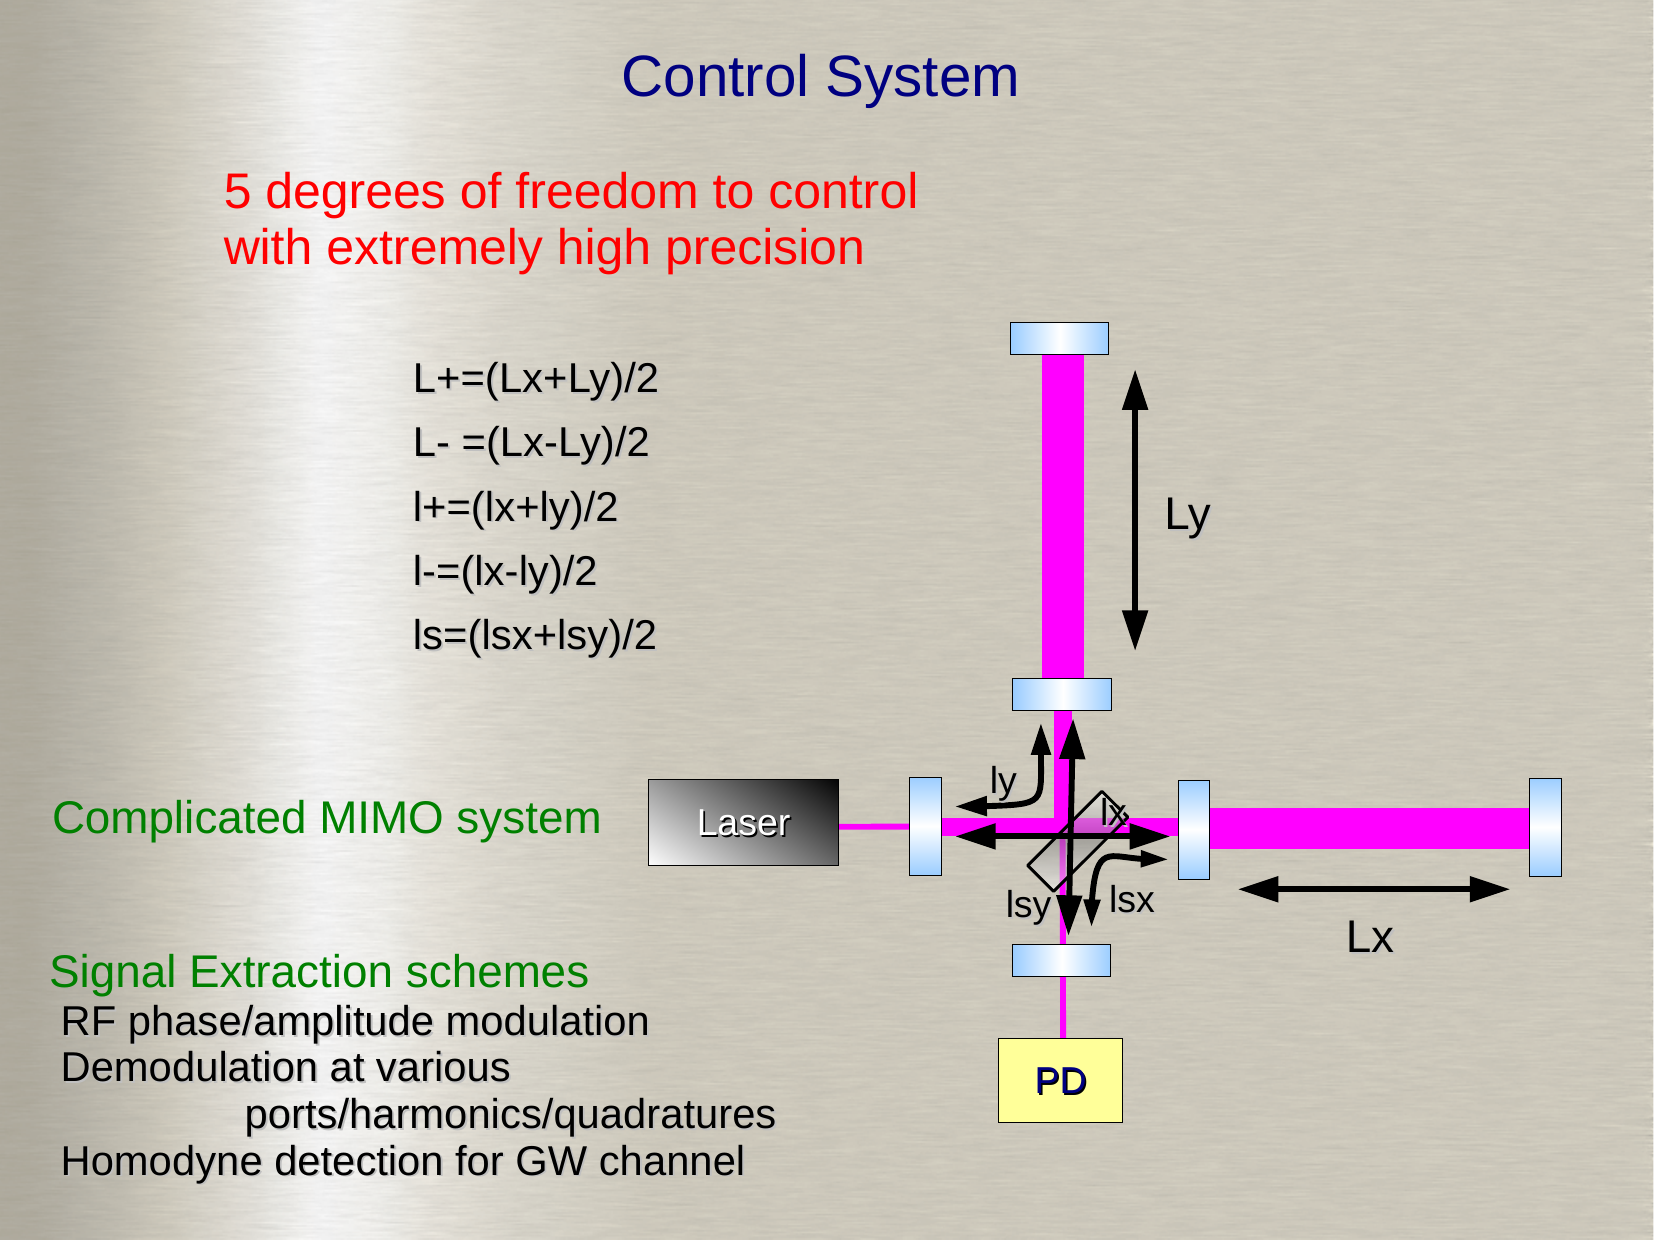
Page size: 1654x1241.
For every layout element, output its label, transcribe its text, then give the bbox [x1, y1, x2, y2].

text_box [1529, 778, 1562, 877]
text_box 5 degrees of freedom to control with extremely high precision [209, 156, 934, 283]
text_box Complicated MIMO system [34, 781, 620, 853]
text_box [1073, 839, 1101, 873]
text_box Ly [1146, 477, 1229, 550]
text_box [1060, 826, 1067, 833]
text_box [1074, 811, 1082, 833]
text_box [1012, 678, 1112, 711]
text_box lsx [1091, 868, 1173, 932]
text_box Lx [1328, 900, 1412, 973]
text_box Control System [606, 36, 1036, 117]
text_box [1012, 944, 1111, 977]
text_box Signal Extraction schemes RF phase/amplitude modulation Demodulation at various ports/harmonics/quadratures Homodyne detection for GW channel [34, 939, 792, 1193]
text_box L+=(Lx+Ly)/2 L- =(Lx-Ly)/2 l+=(lx+ly)/2 l-=(lx-ly)/2 ls=(lsx+lsy)/2 [395, 344, 677, 671]
text_box PD [998, 1038, 1123, 1123]
picture [0, 0, 1654, 1240]
text_box Laser [648, 779, 839, 866]
text_box lsy [988, 873, 1069, 936]
text_box [1027, 839, 1067, 873]
text_box [1010, 322, 1109, 355]
text_box [909, 777, 942, 876]
text_box ly [971, 749, 1035, 812]
text_box lx [1082, 781, 1145, 845]
text_box [1178, 780, 1210, 880]
